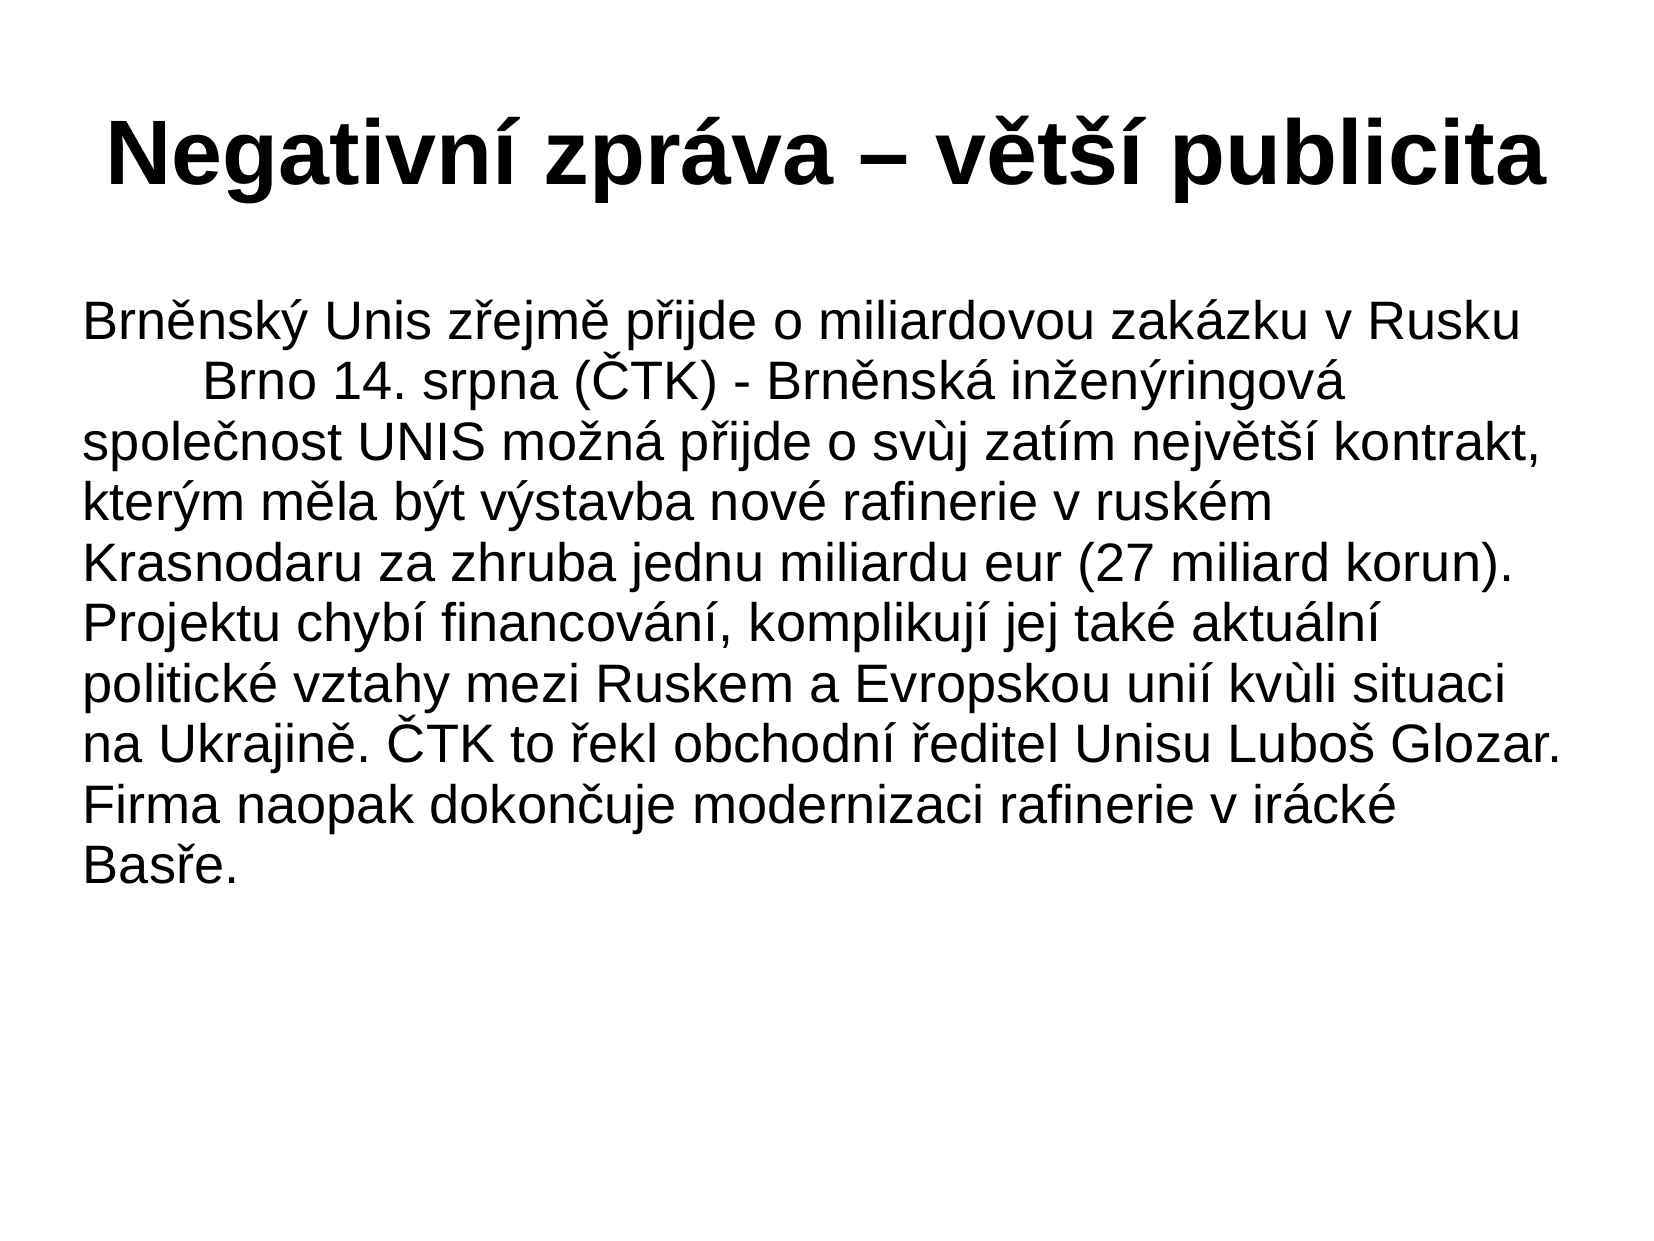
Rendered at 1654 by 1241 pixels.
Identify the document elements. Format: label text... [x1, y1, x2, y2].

list Brněnský Unis zřejmě přijde o miliardovou zakázku v Rusku Brno 14. srpna (ČTK) - Brněnská inženýringová společnost UNIS možná přijde o svùj zatím největší kontrakt, kterým měla být výstavba nové rafinerie v ruském Krasnodaru za zhruba jednu miliardu eur (27 miliard korun). Projektu chybí financování, komplikují jej také aktuální politické vztahy mezi Ruskem a Evropskou unií kvùli situaci na Ukrajině. ČTK to řekl obchodní ředitel Unisu Luboš Glozar. Firma naopak dokončuje modernizaci rafinerie v irácké Basře. [82, 290, 1571, 1109]
title Negativní zpráva – větší publicita [82, 49, 1571, 257]
